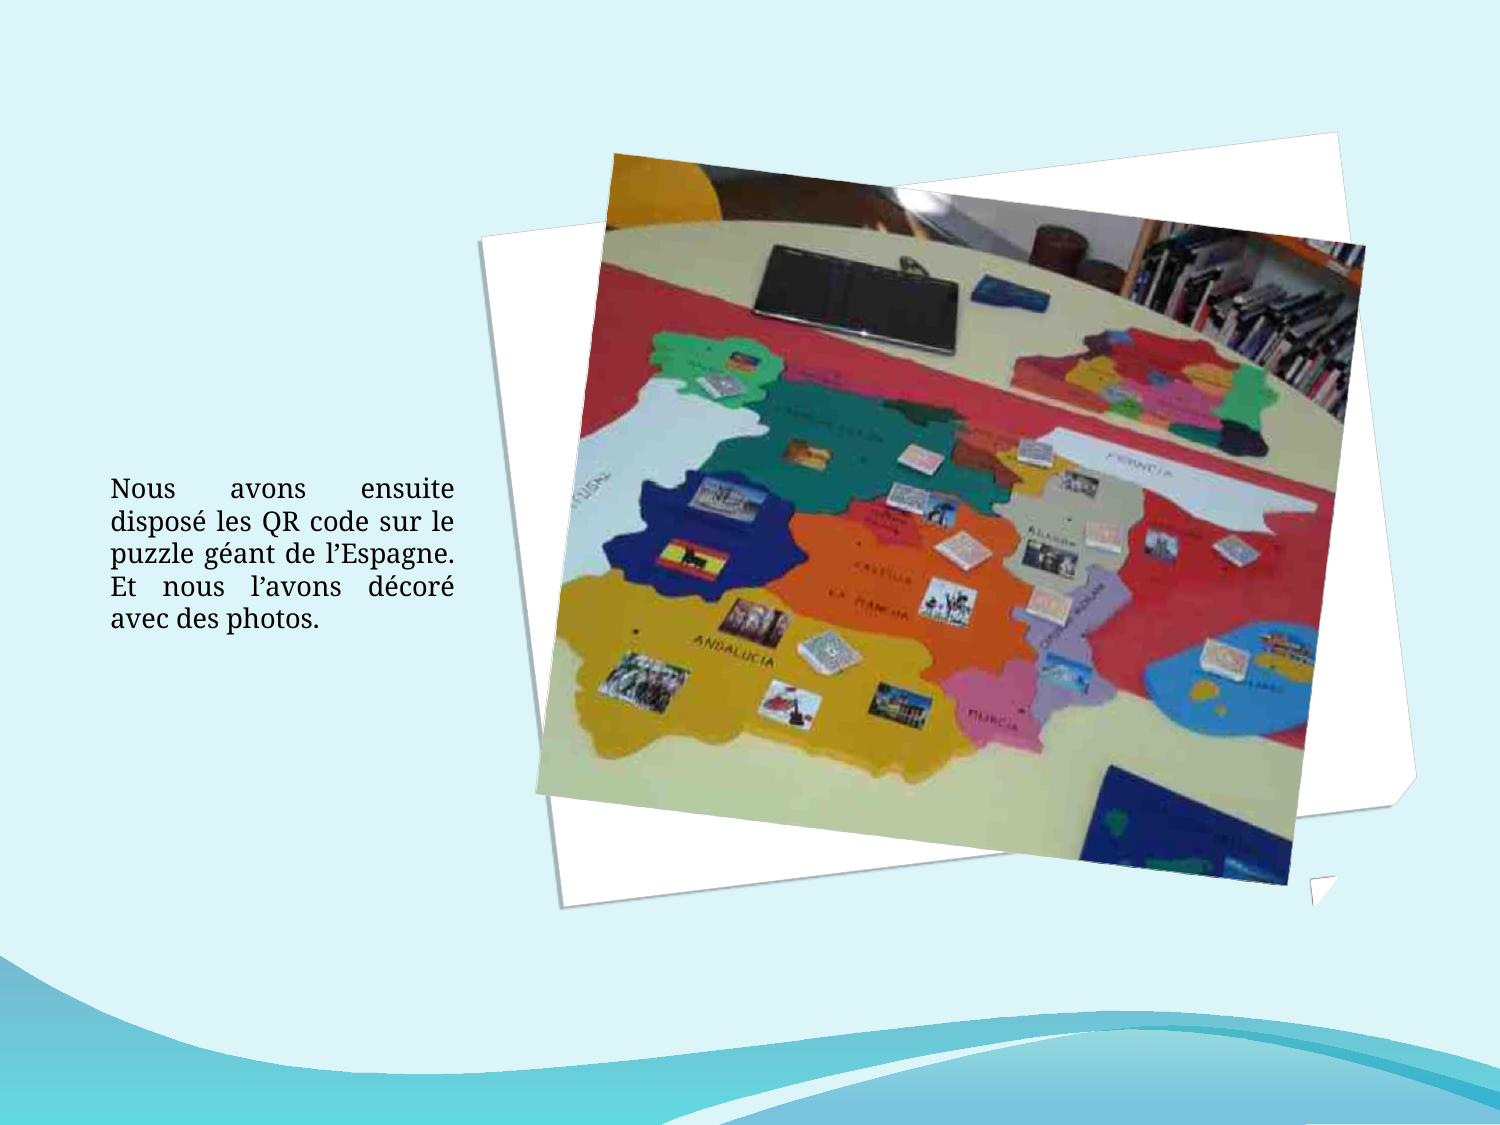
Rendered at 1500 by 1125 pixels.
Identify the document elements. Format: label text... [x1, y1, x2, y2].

picture [535, 153, 1366, 886]
list Nous avons ensuite disposé les QR code sur le puzzle géant de l’Espagne. Et nous l’avons décoré avec des photos. [99, 464, 463, 822]
